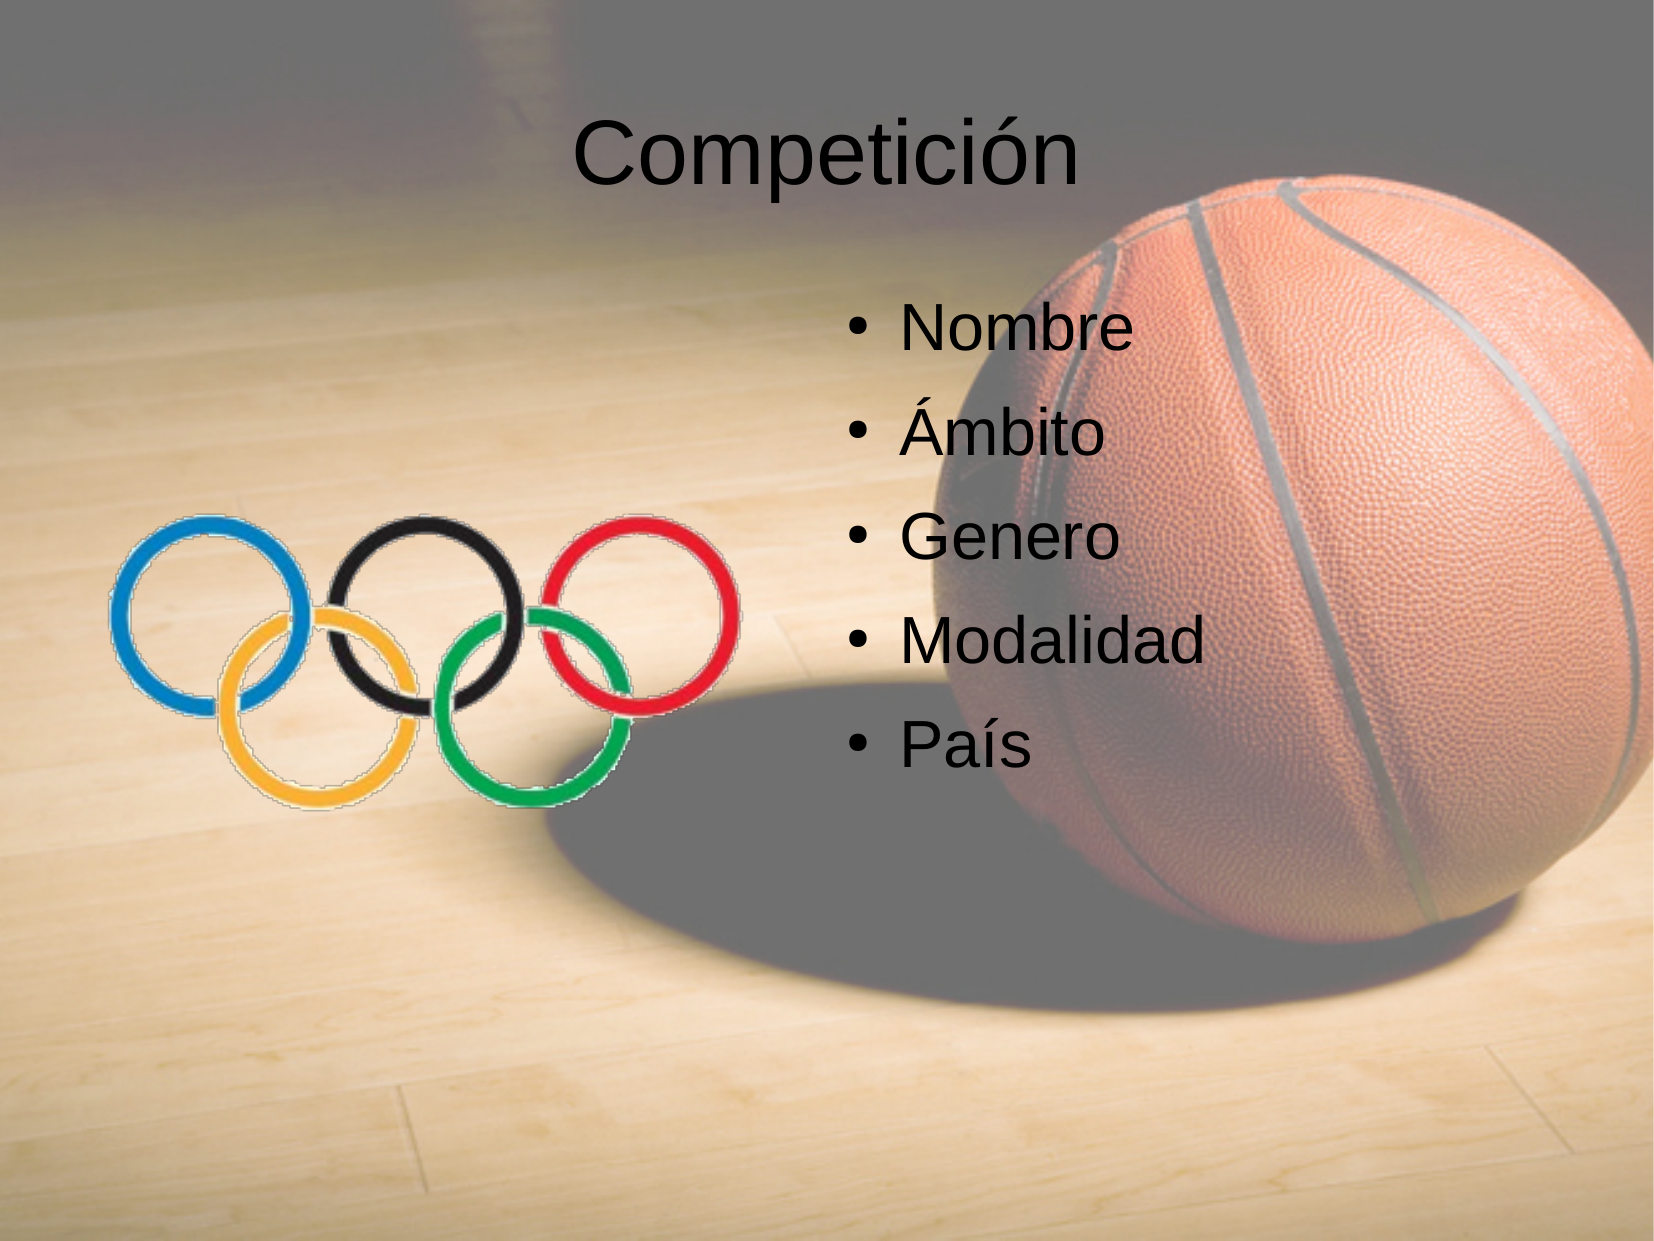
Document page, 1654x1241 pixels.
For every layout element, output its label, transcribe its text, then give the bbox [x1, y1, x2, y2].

list Nombre Ámbito Genero Modalidad País [828, 290, 1539, 1010]
picture [0, 0, 1654, 1241]
title Competición [82, 49, 1571, 257]
